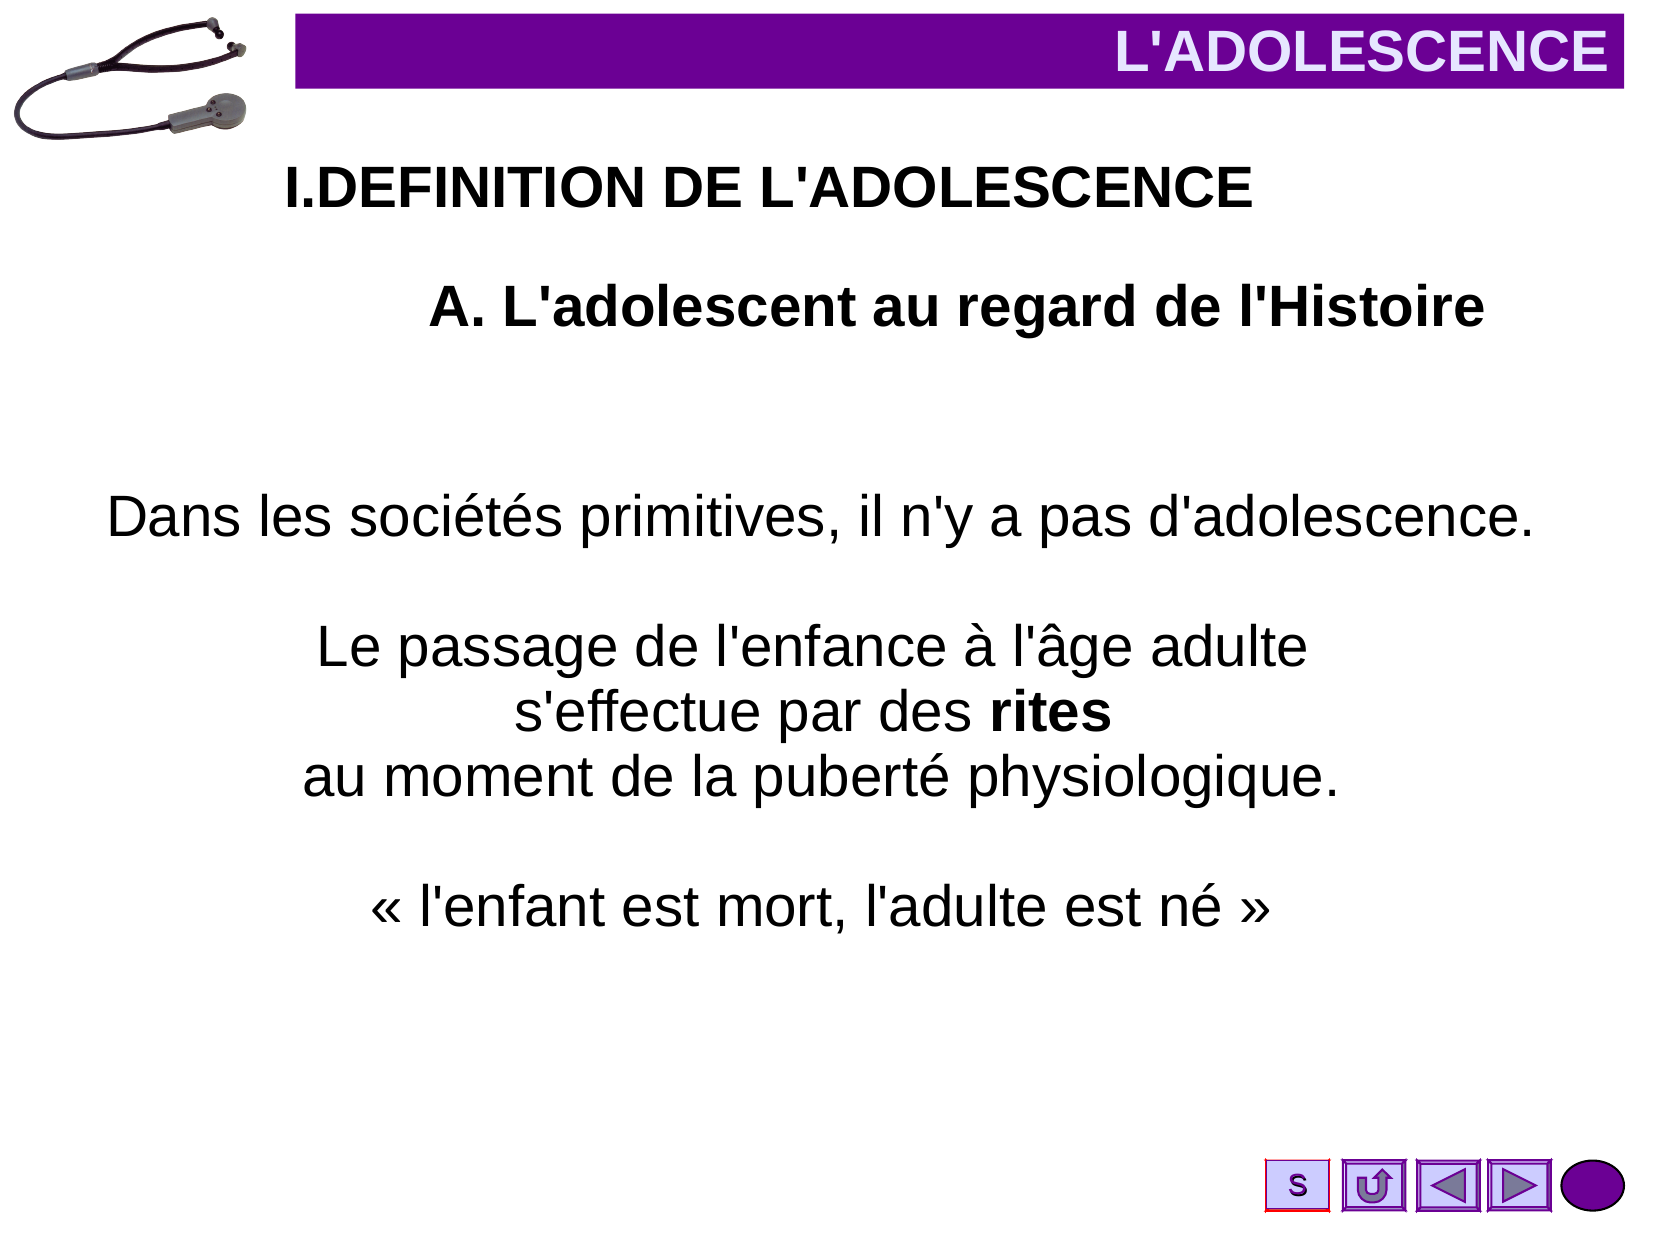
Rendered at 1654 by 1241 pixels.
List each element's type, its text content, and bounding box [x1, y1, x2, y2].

picture [8, 8, 260, 153]
text_box Dans les sociétés primitives, il n'y a pas d'adolescence. Le passage de l'enfance à l'âge adulte s'effectue par des rites au moment de la puberté physiologique. « l'enfant est mort, l'adulte est né » [19, 476, 1625, 947]
text_box I.DEFINITION DE L'ADOLESCENCE [265, 147, 1270, 237]
text_box A. L'adolescent au regard de l'Histoire [413, 265, 1503, 346]
text_box L'ADOLESCENCE [295, 13, 1625, 89]
text_box [1561, 1160, 1625, 1211]
